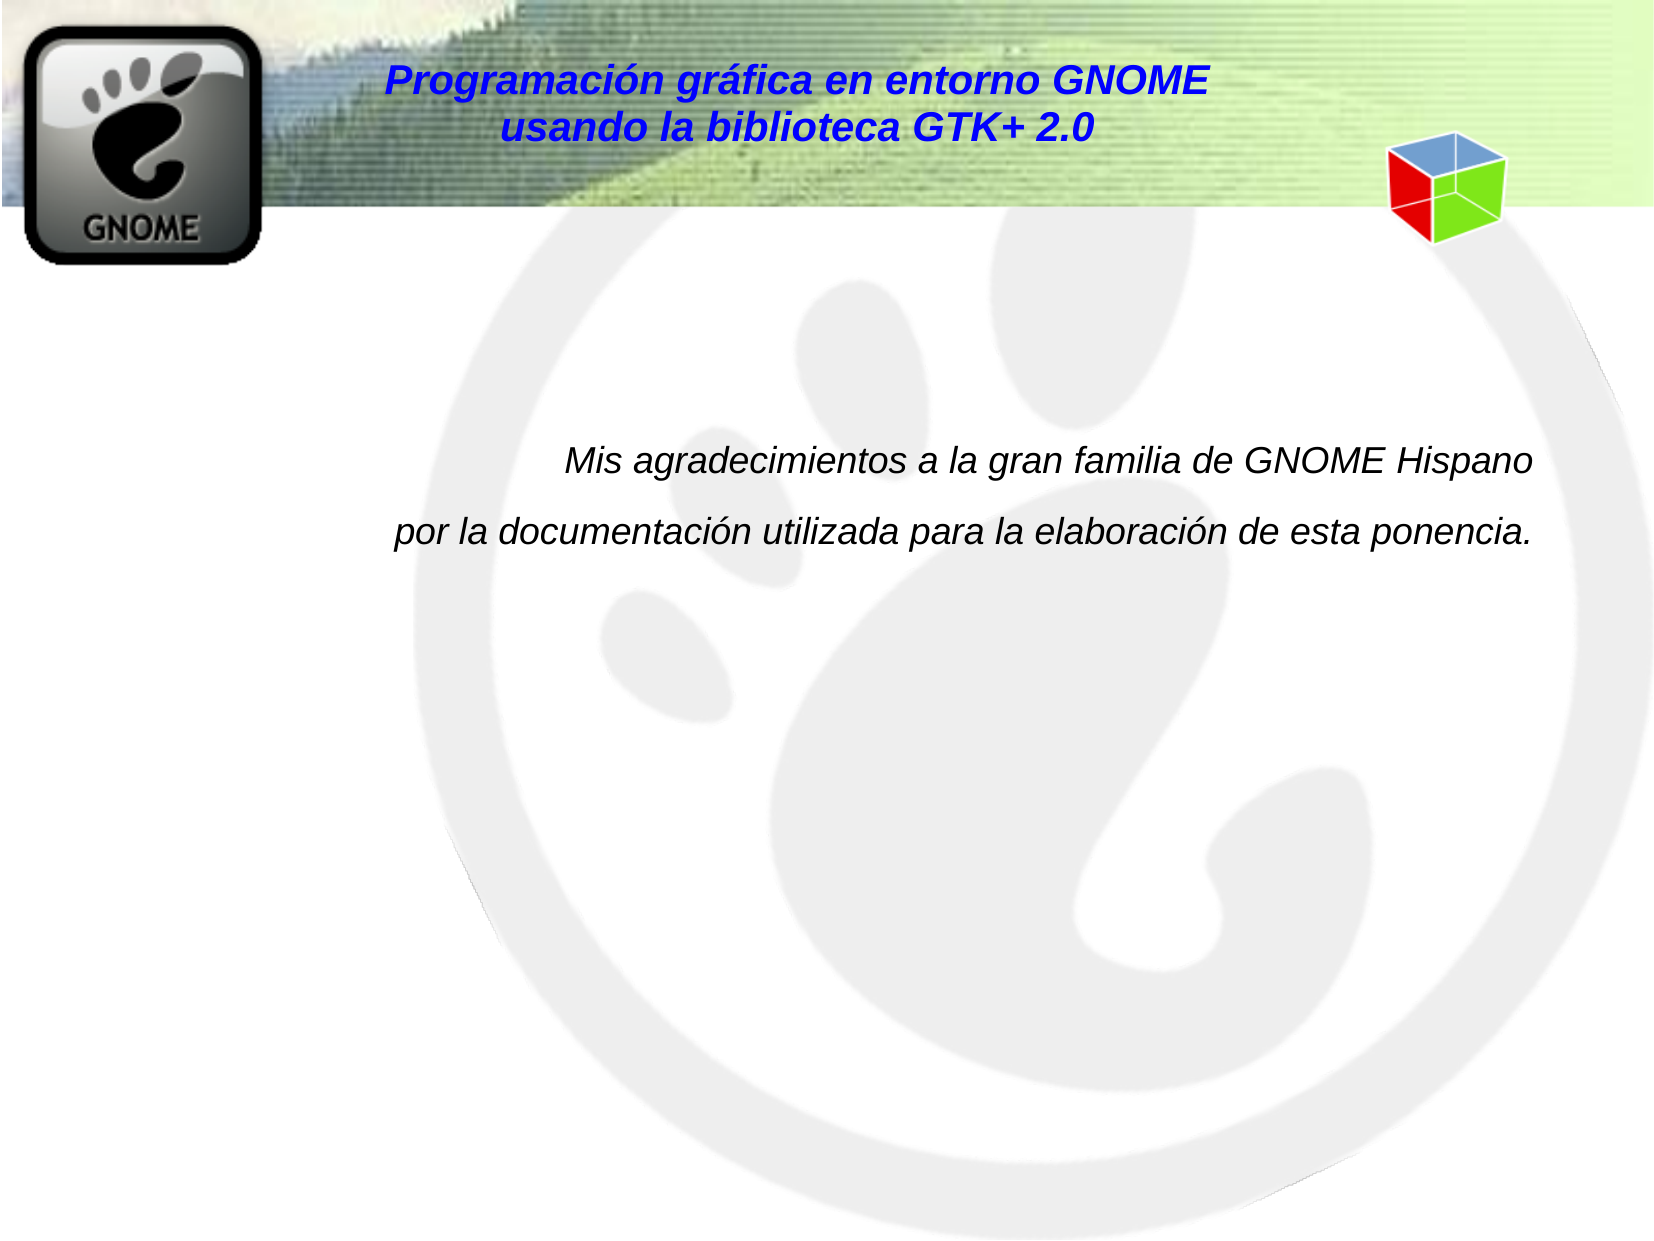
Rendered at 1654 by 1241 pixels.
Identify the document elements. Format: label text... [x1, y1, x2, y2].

list Mis agradecimientos a la gran familia de GNOME Hispano por la documentación utilizada para la elaboración de esta ponencia. [121, 344, 1534, 1127]
title Programación gráfica en entorno GNOME usando la biblioteca GTK+ 2.0 [236, 0, 1359, 208]
picture [2, 0, 1654, 1240]
